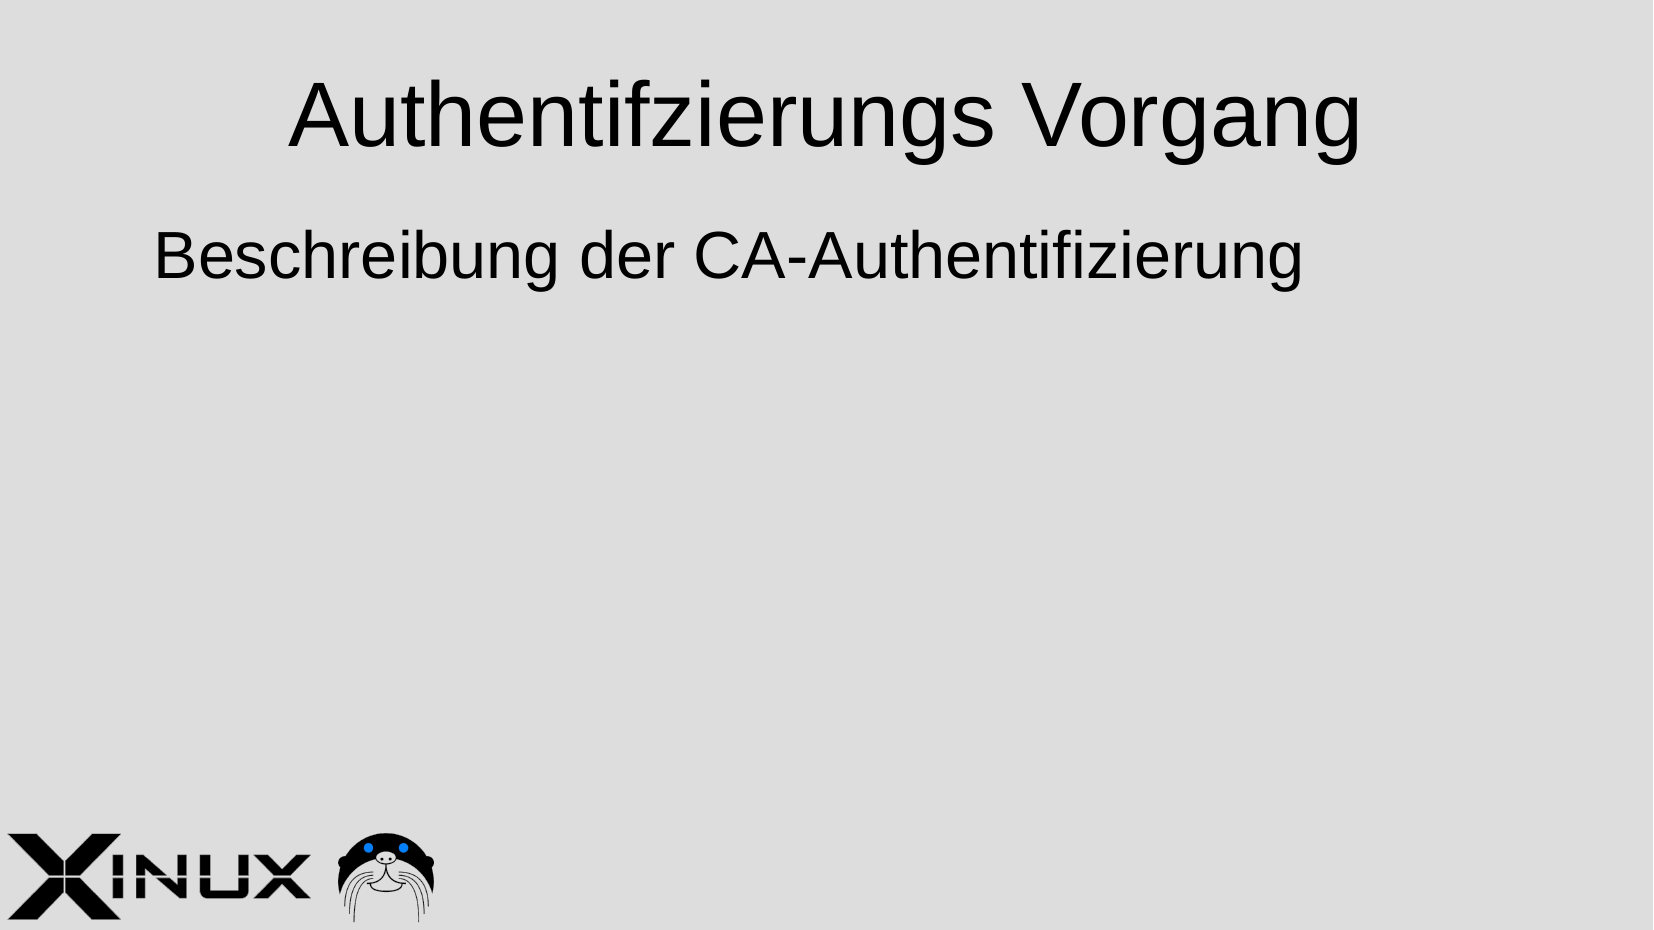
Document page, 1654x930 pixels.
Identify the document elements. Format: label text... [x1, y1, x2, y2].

list Beschreibung der CA-Authentifizierung [82, 217, 1571, 757]
title Authentifzierungs Vorgang [82, 37, 1571, 193]
picture [0, 824, 440, 929]
